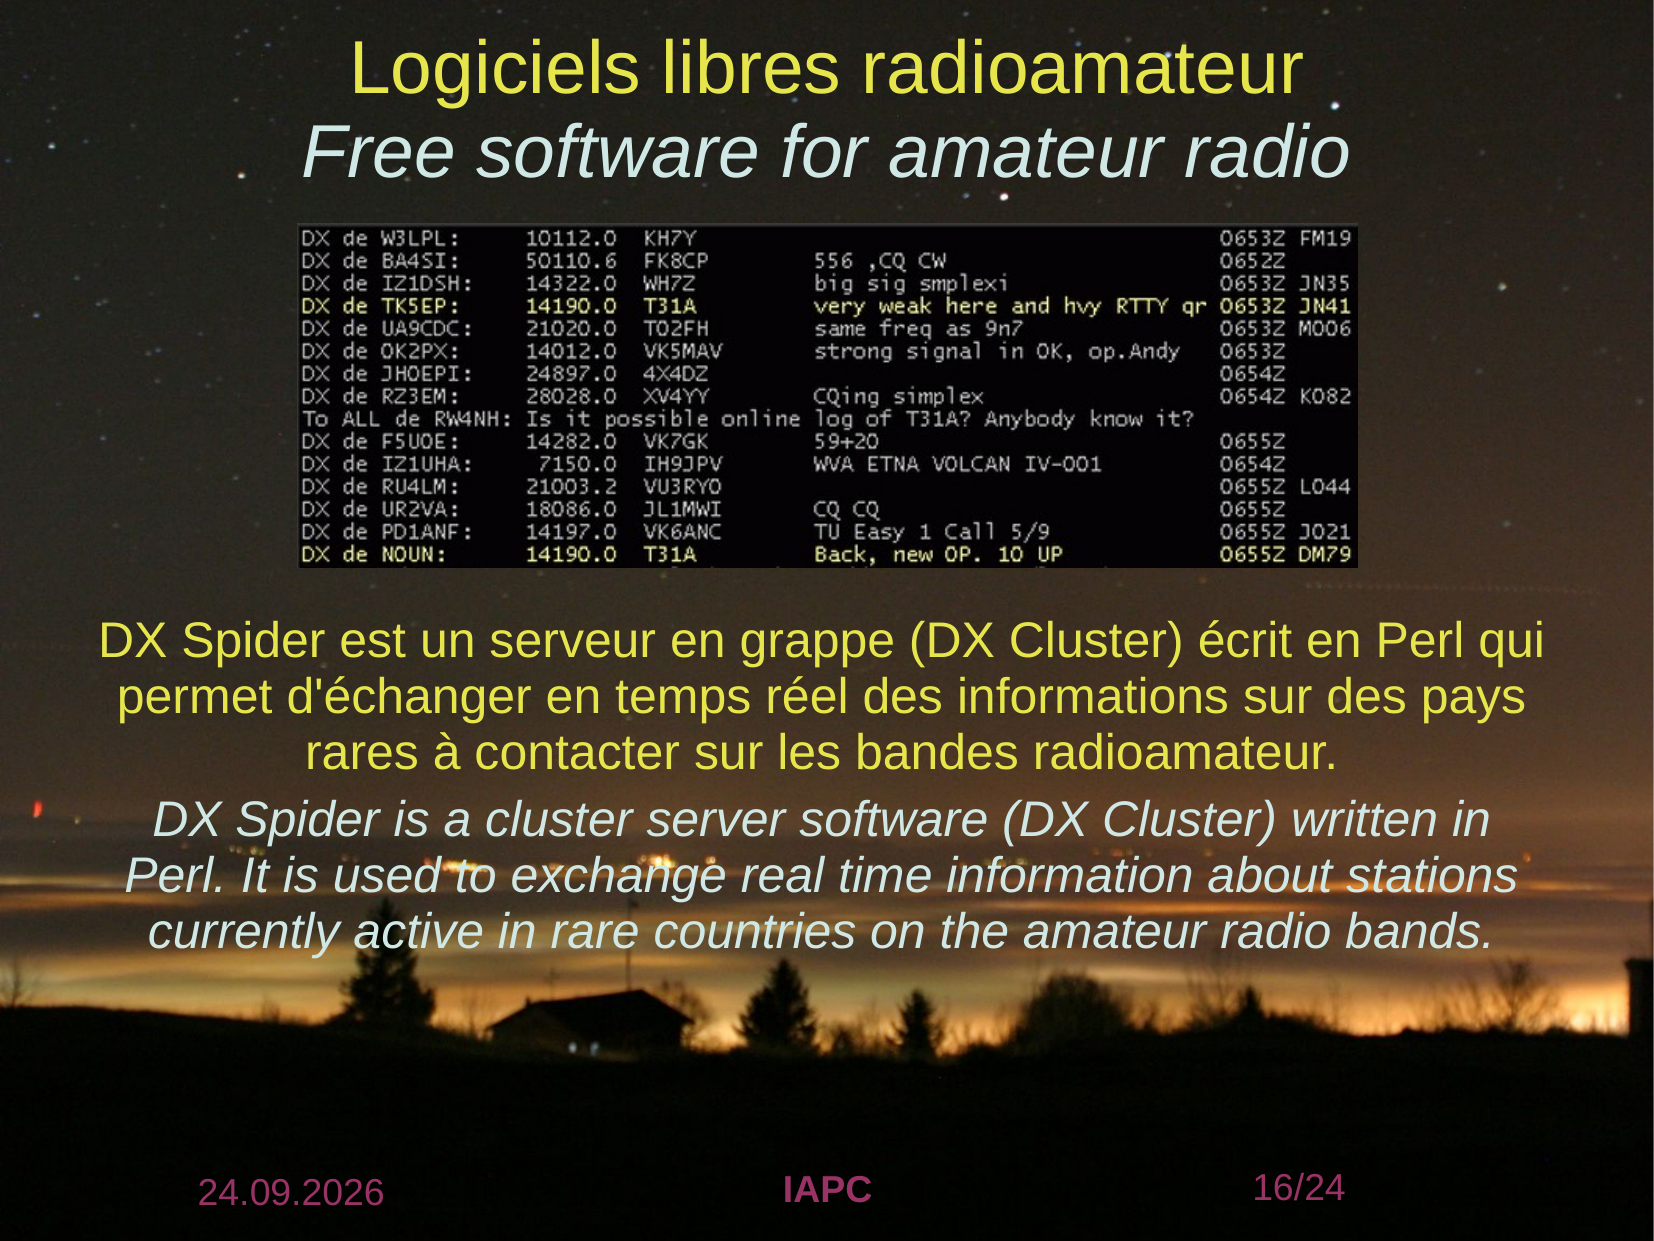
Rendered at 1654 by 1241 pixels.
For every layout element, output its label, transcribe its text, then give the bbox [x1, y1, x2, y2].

subtitle DX Spider est un serveur en grappe (DX Cluster) écrit en Perl qui permet d'échanger en temps réel des informations sur des pays rares à contacter sur les bandes radioamateur. DX Spider is a cluster server software (DX Cluster) written in Perl. It is used to exchange real time information about stations currently active in rare countries on the amateur radio bands. [94, 598, 1550, 973]
title Logiciels libres radioamateur Free software for amateur radio [82, 5, 1571, 213]
picture [0, 0, 1654, 1241]
